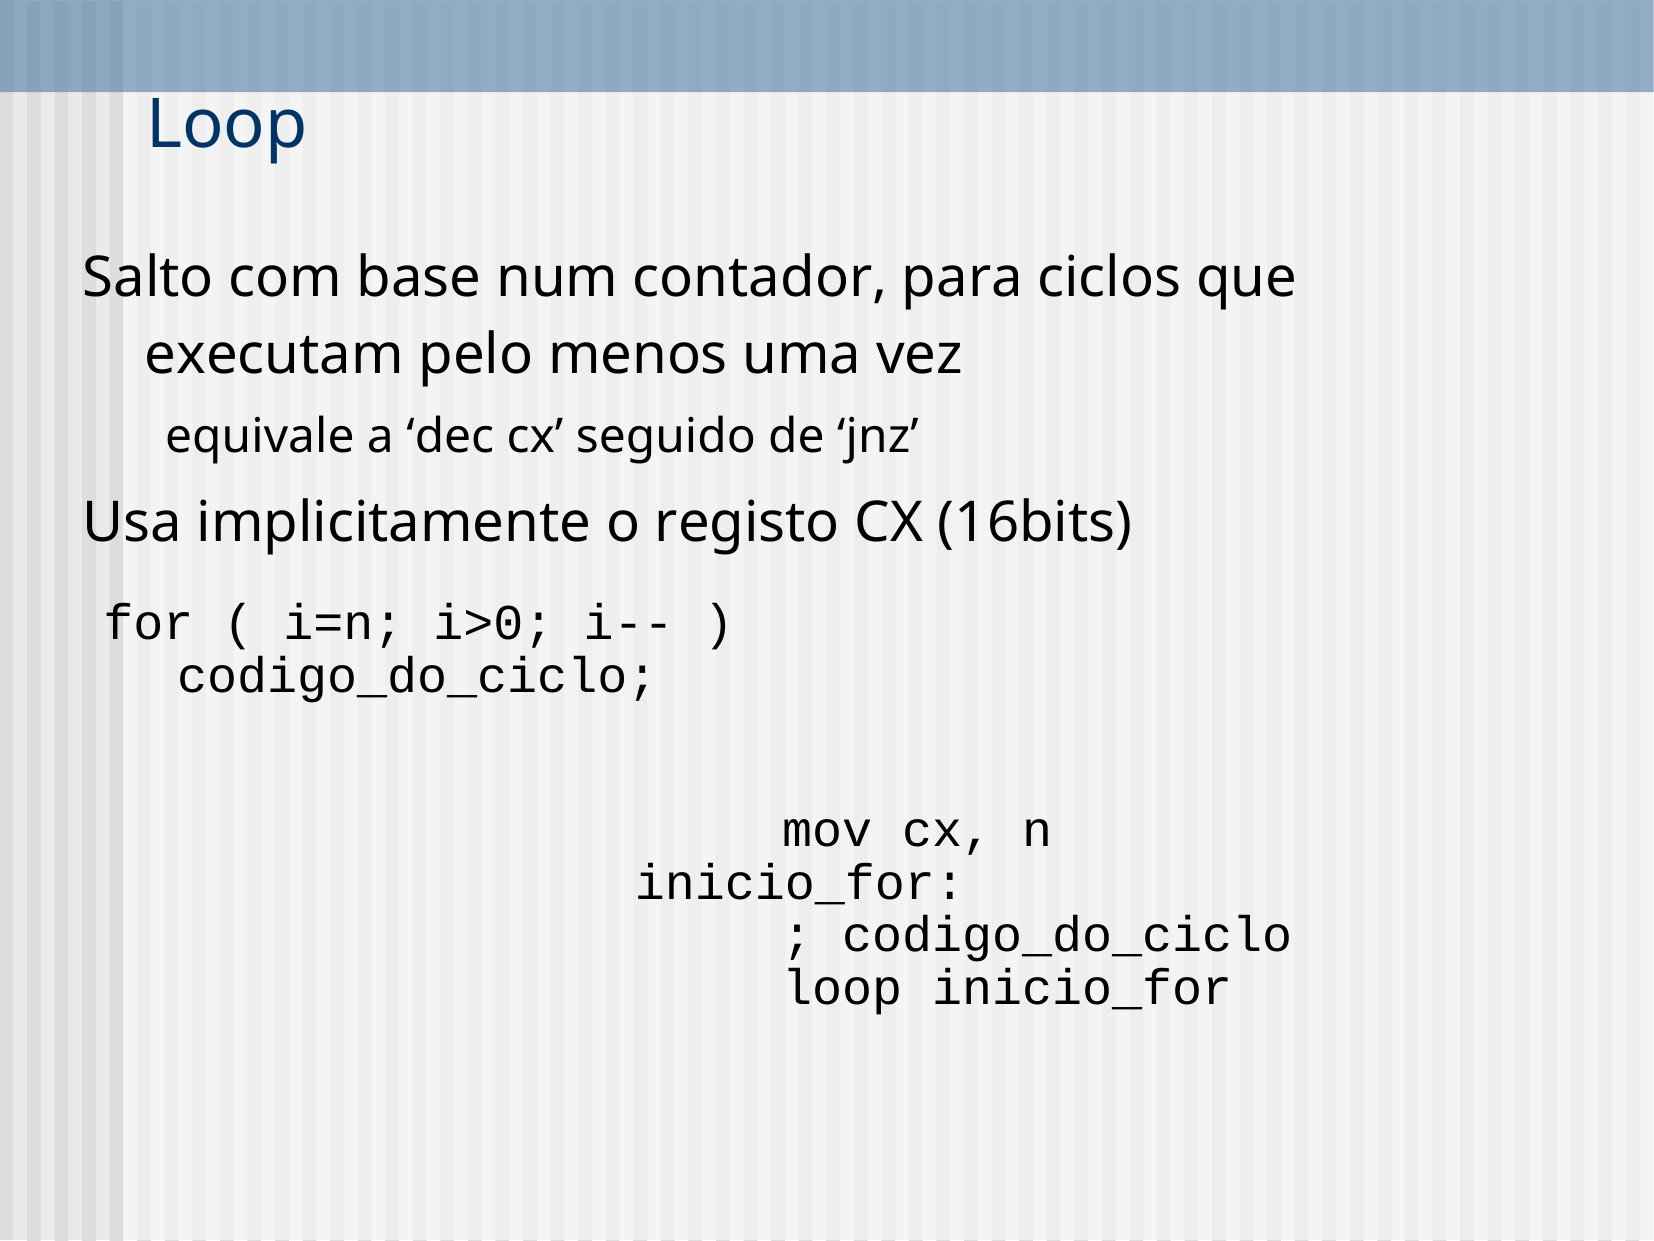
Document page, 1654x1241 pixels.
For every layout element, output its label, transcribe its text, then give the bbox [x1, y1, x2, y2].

text_box mov cx, n inicio_for: ; codigo_do_ciclo loop inicio_for [620, 797, 1477, 1016]
title Loop [146, 36, 1536, 204]
list Salto com base num contador, para ciclos que executam pelo menos uma vez equivale a ‘dec cx’ seguido de ‘jnz’ Usa implicitamente o registo CX (16bits) [82, 236, 1571, 1094]
text_box for ( i=n; i>0; i-- ) codigo_do_ciclo; [88, 590, 798, 710]
